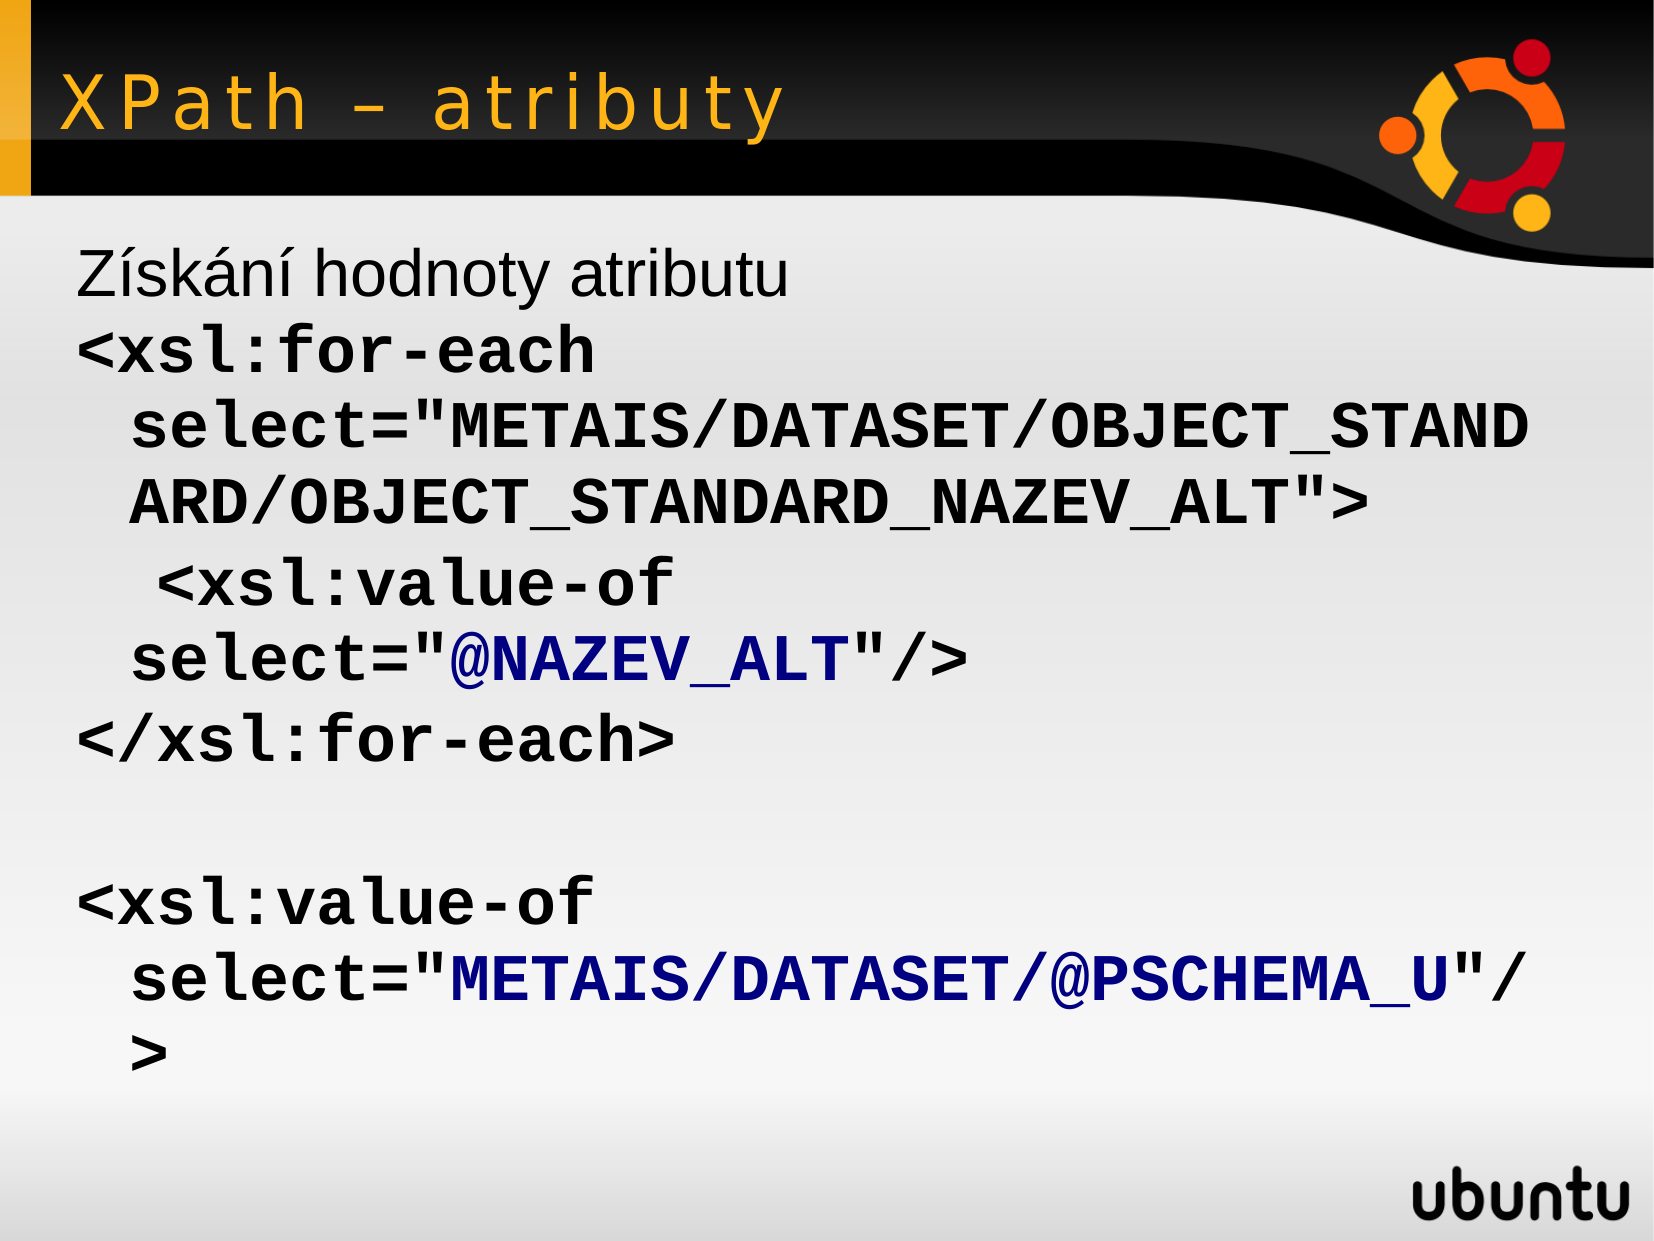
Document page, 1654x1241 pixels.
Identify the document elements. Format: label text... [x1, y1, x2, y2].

picture [0, 0, 1654, 1241]
title XPath – atributy [59, 29, 1270, 178]
list Získání hodnoty atributu <xsl:for-each select="METAIS/DATASET/OBJECT_STANDARD/OBJECT_STANDARD_NAZEV_ALT"> <xsl:value-of select="@NAZEV_ALT"/> </xsl:for-each> <xsl:value-of select="METAIS/DATASET/@PSCHEMA_U"/> [59, 236, 1548, 1241]
